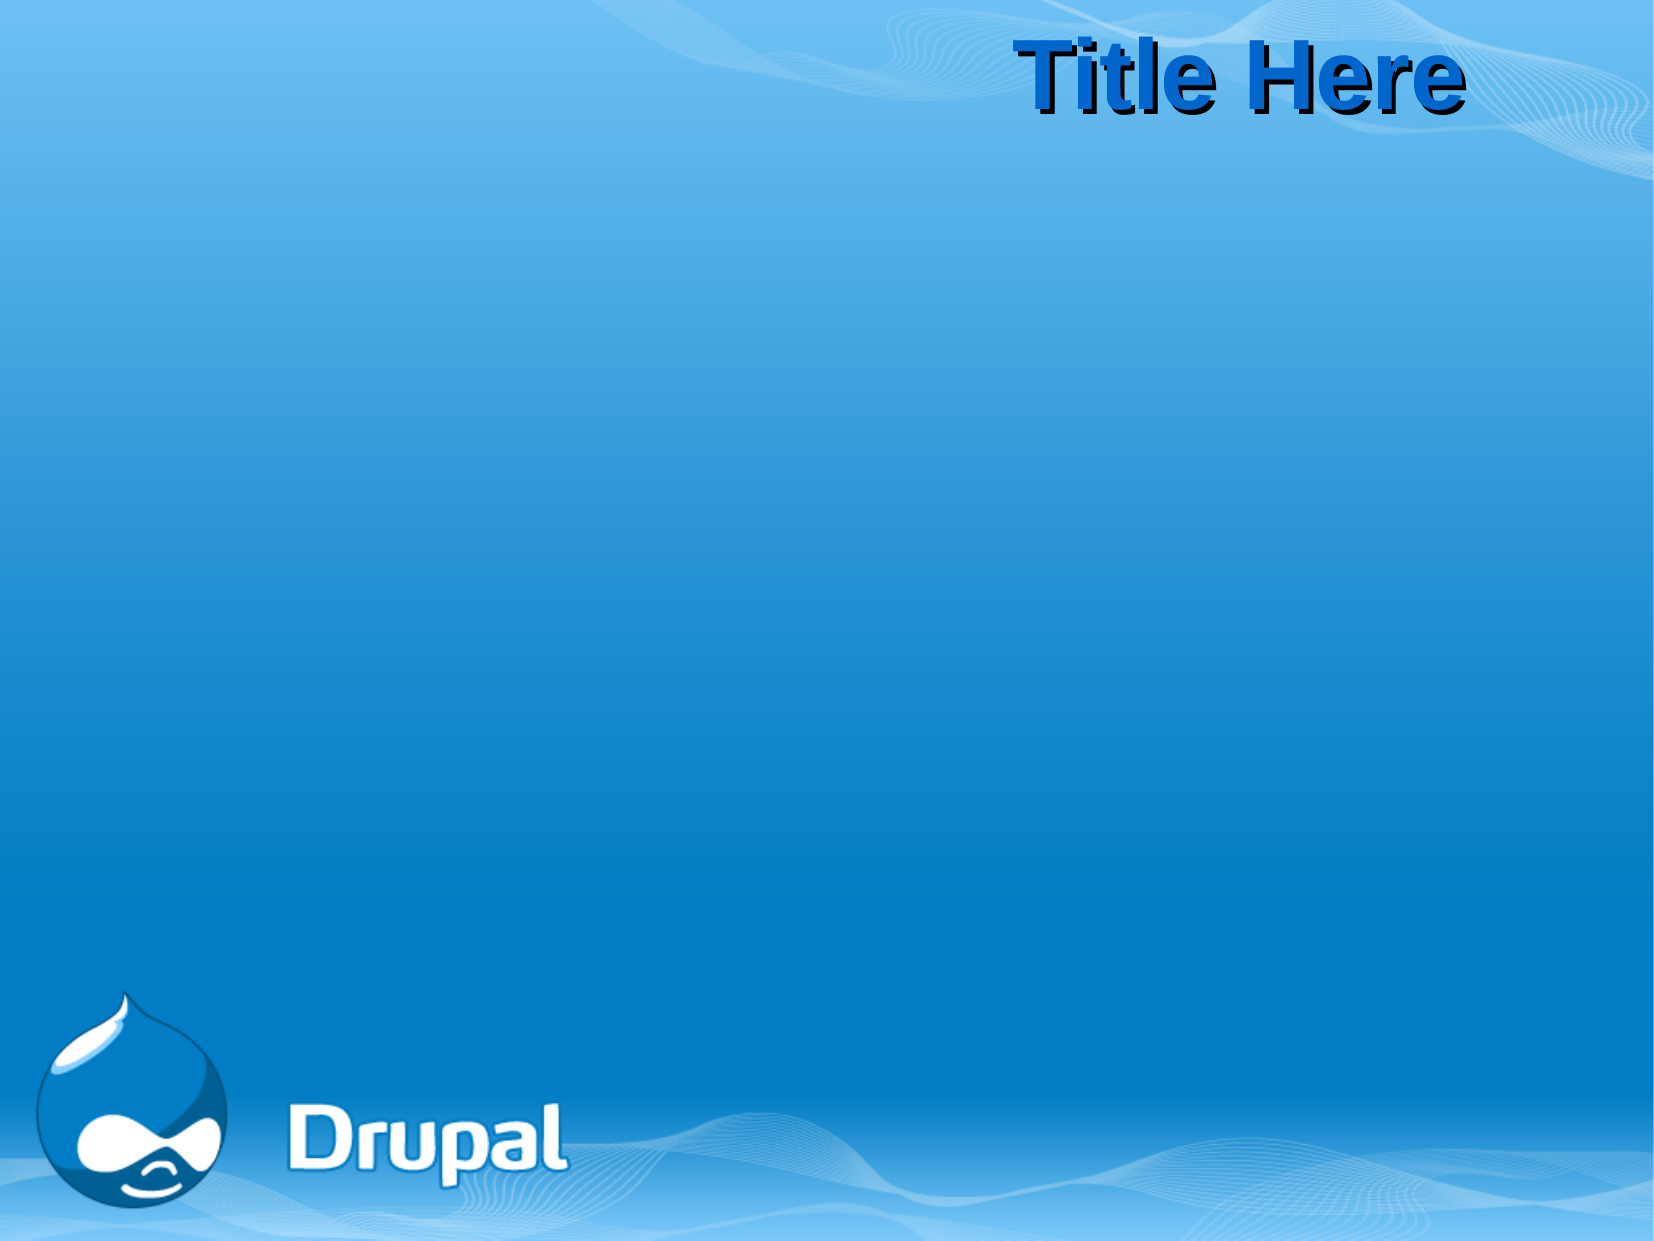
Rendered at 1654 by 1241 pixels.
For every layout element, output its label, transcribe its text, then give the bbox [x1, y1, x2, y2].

title Title Here [824, 0, 1654, 151]
picture [0, 0, 1654, 1241]
